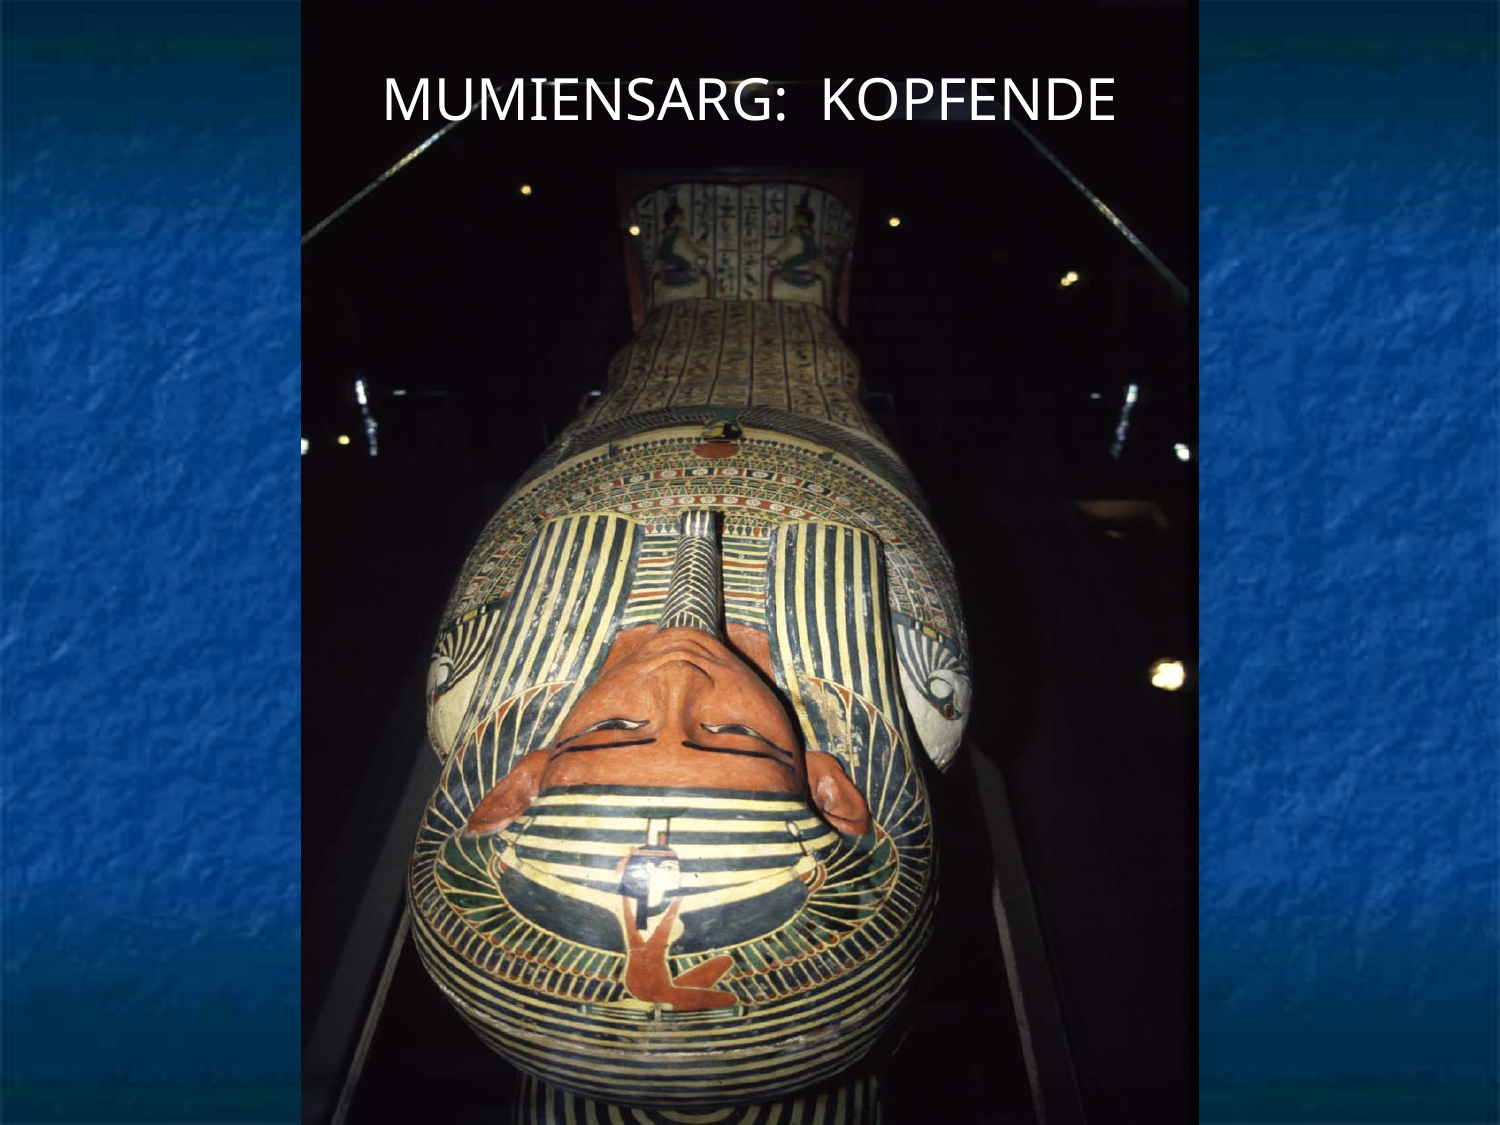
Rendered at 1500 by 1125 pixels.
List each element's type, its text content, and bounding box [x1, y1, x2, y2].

picture [0, 0, 1500, 1125]
text_box MUMIENSARG: KOPFENDE [366, 54, 1134, 141]
